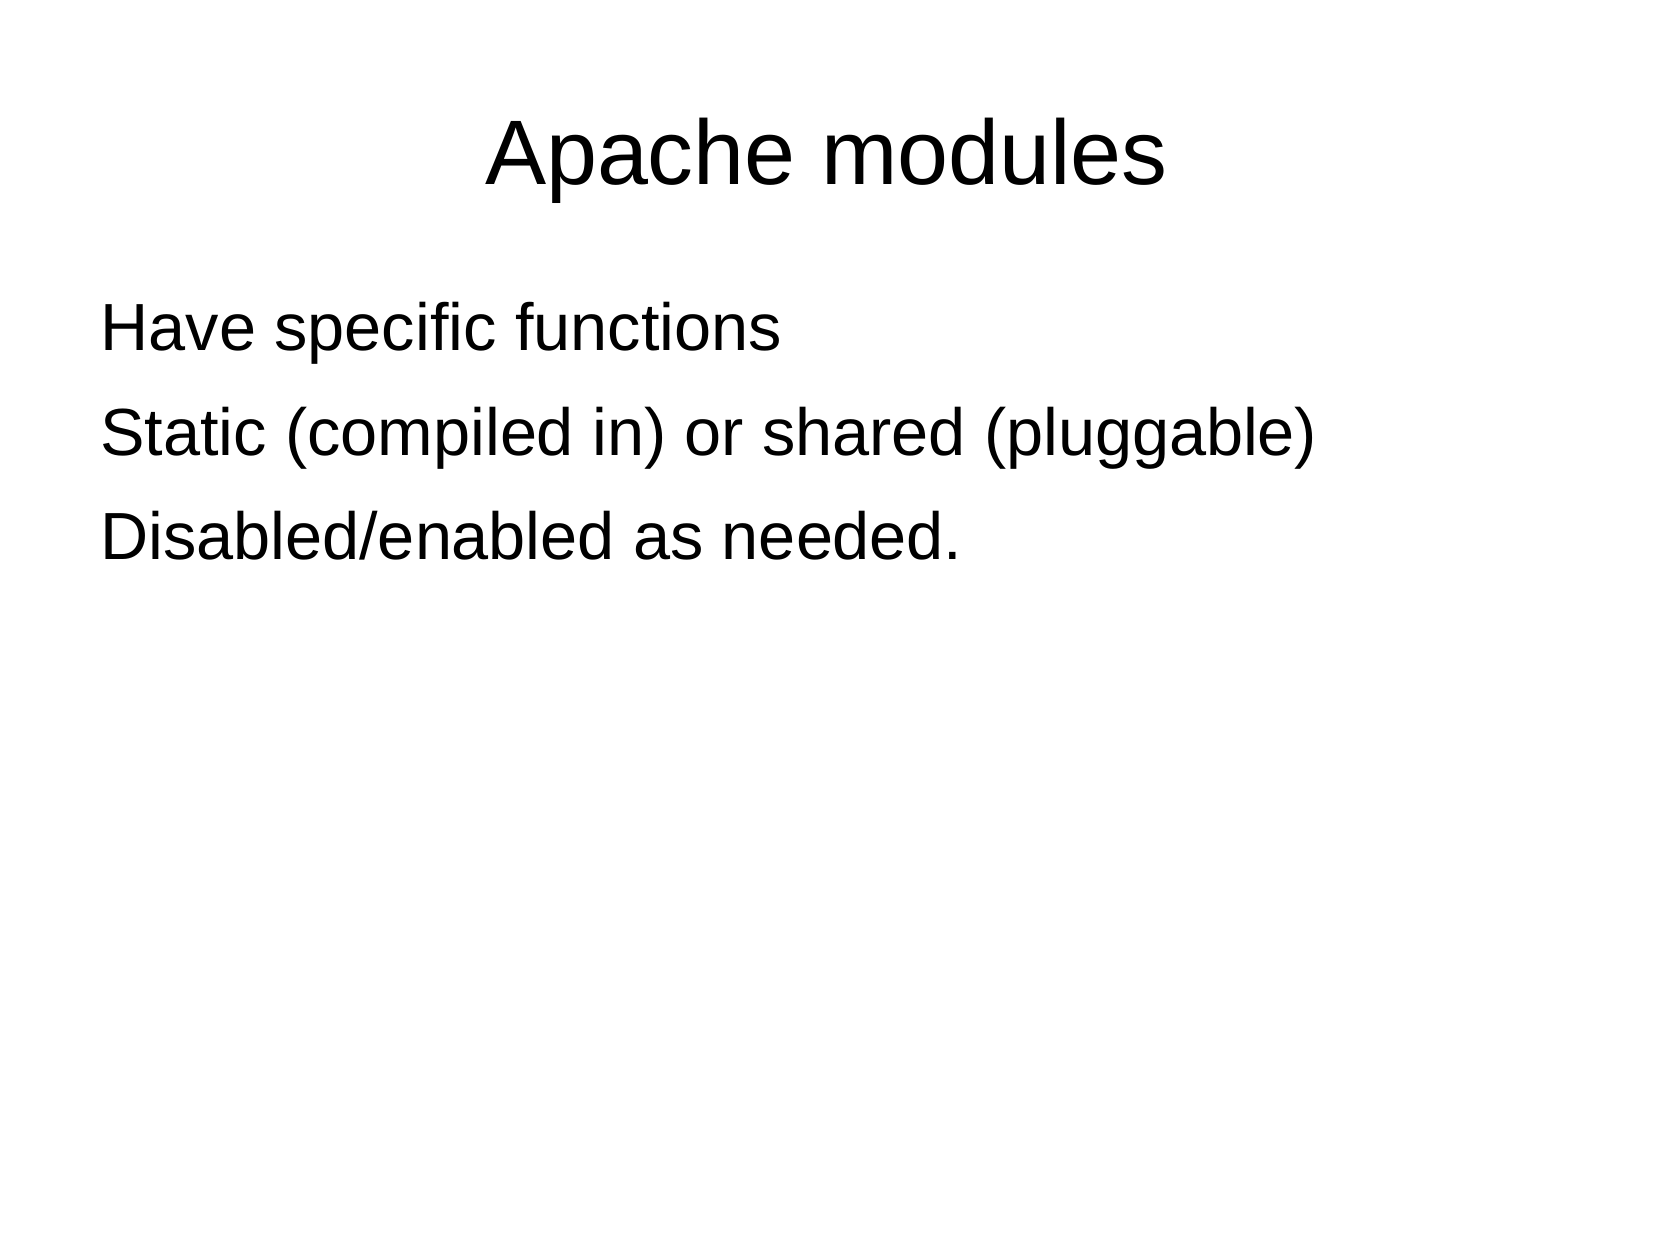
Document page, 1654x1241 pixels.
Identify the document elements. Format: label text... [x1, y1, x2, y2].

title Apache modules [82, 56, 1571, 250]
list Have specific functions Static (compiled in) or shared (pluggable) Disabled/enabled as needed. [82, 290, 1571, 1094]
